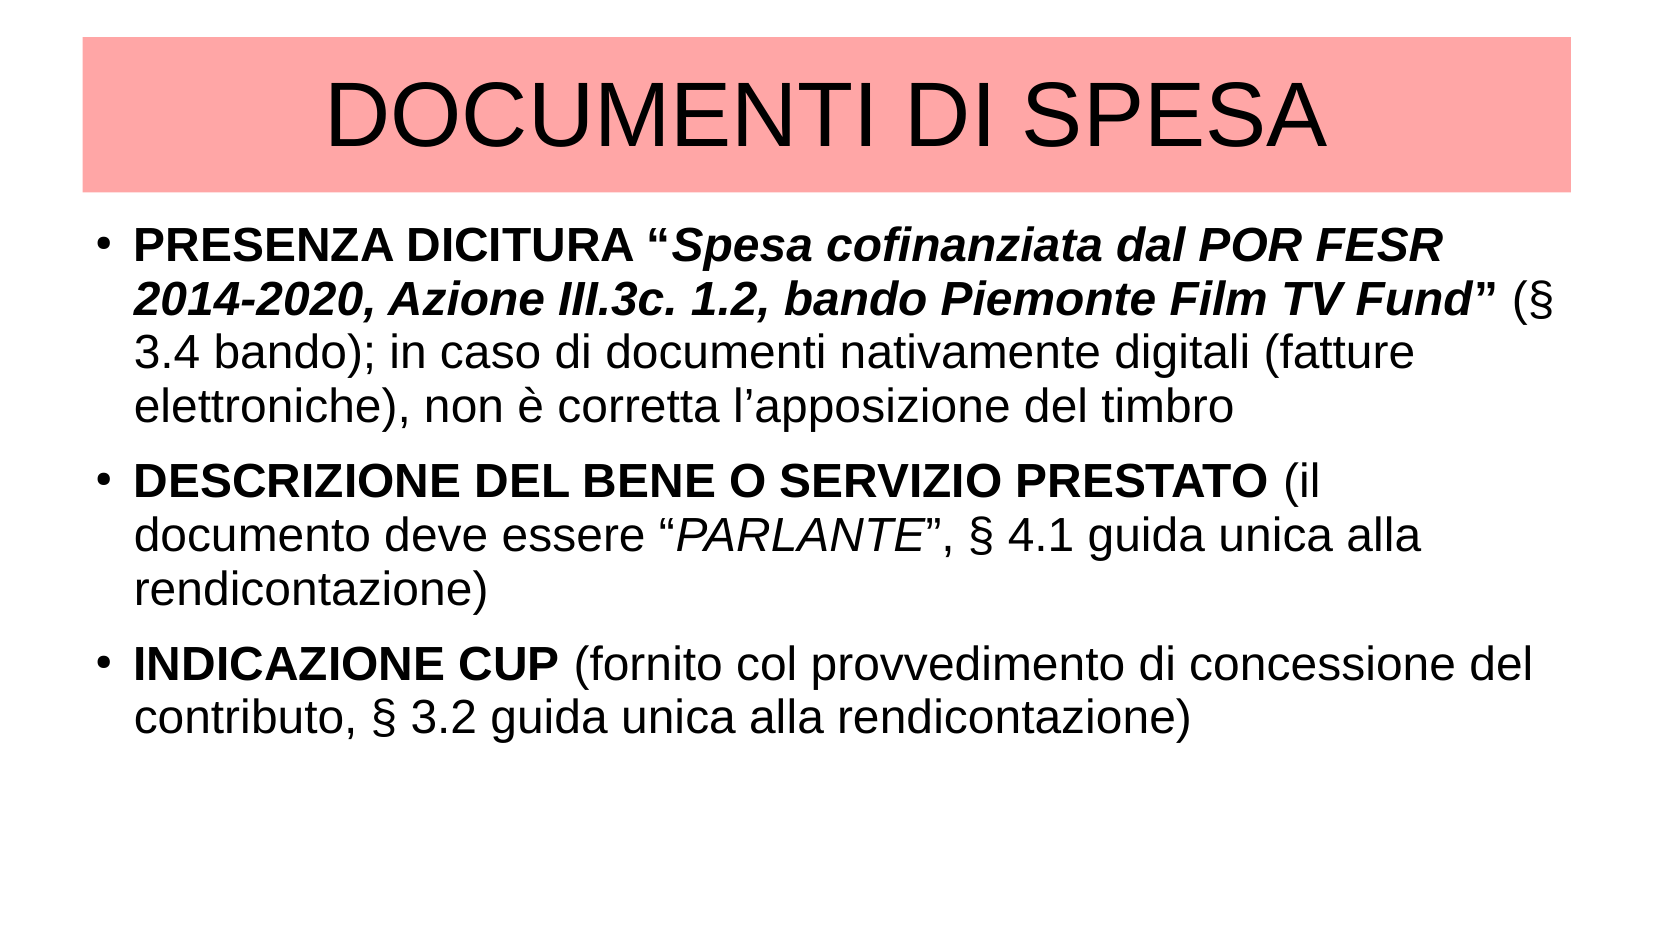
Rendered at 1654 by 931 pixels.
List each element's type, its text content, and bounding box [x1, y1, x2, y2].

list PRESENZA DICITURA “Spesa cofinanziata dal POR FESR 2014-2020, Azione III.3c. 1.2, bando Piemonte Film TV Fund” (§ 3.4 bando); in caso di documenti nativamente digitali (fatture elettroniche), non è corretta l’apposizione del timbro DESCRIZIONE DEL BENE O SERVIZIO PRESTATO (il documento deve essere “PARLANTE”, § 4.1 guida unica alla rendicontazione) INDICAZIONE CUP (fornito col provvedimento di concessione del contributo, § 3.2 guida unica alla rendicontazione) [82, 217, 1571, 758]
title DOCUMENTI DI SPESA [82, 37, 1571, 193]
